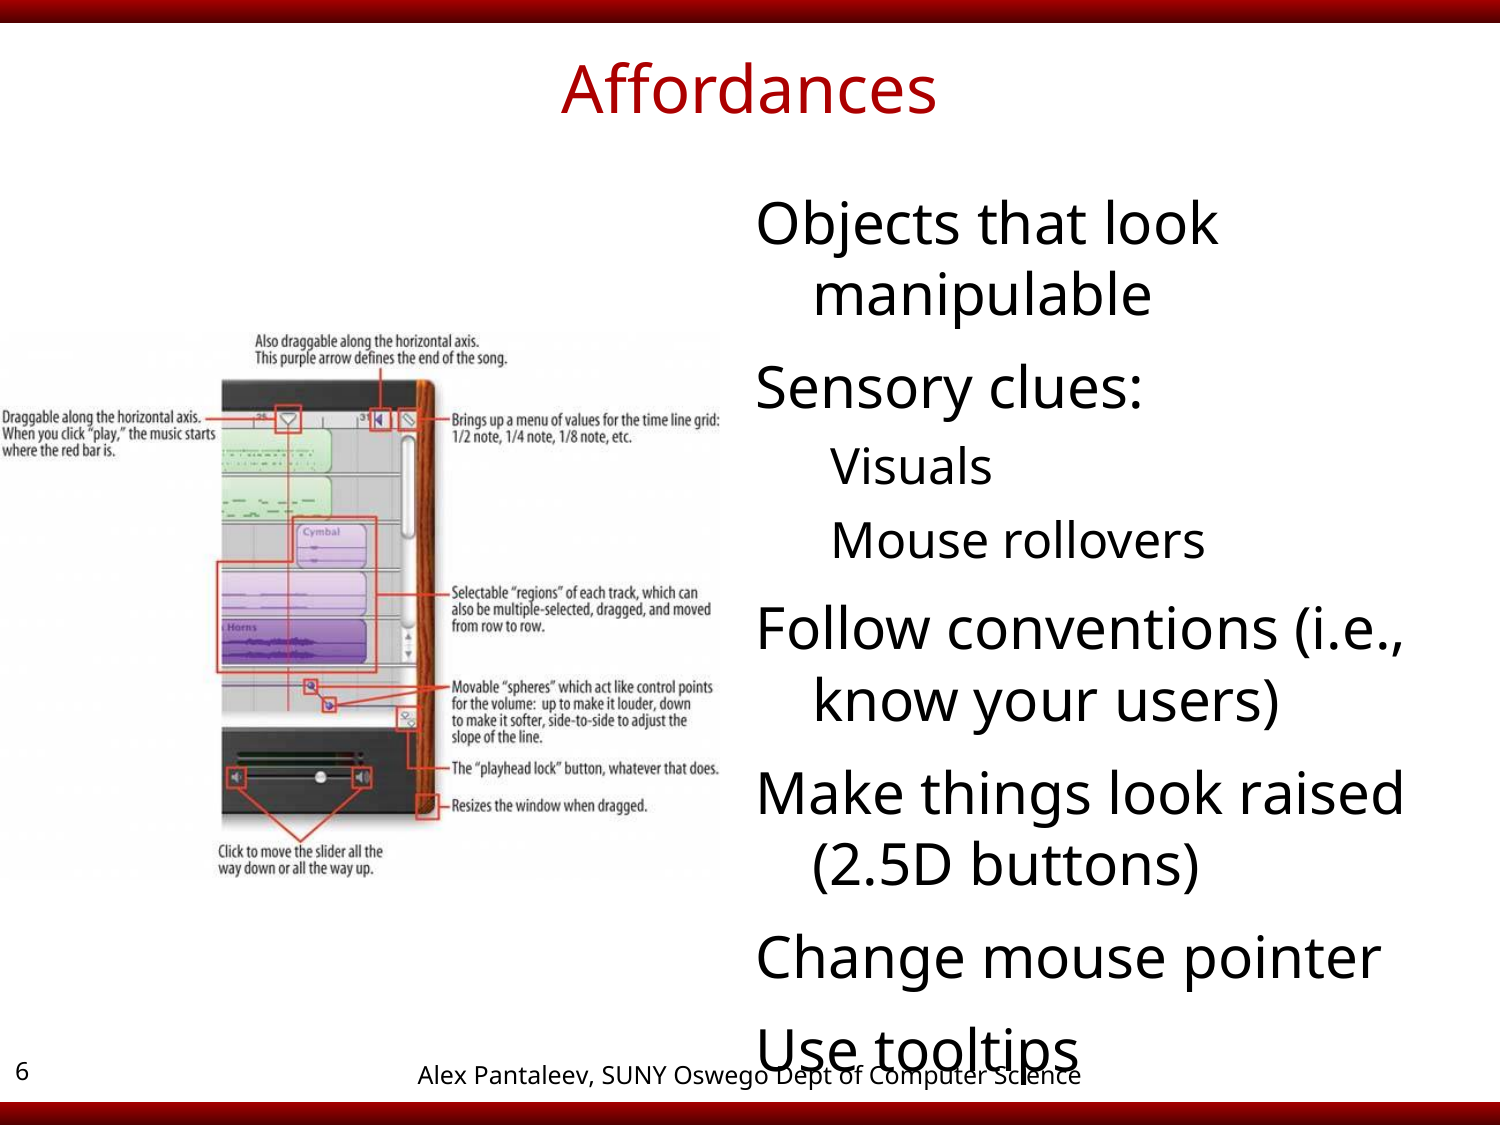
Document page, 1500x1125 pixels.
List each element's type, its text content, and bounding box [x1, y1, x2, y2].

title Affordances [0, 32, 1500, 143]
list Objects that look manipulable Sensory clues: Visuals Mouse rollovers Follow conventions (i.e., know your users) Make things look raised (2.5D buttons) Change mouse pointer Use tooltips [755, 187, 1476, 1048]
picture [0, 332, 720, 880]
